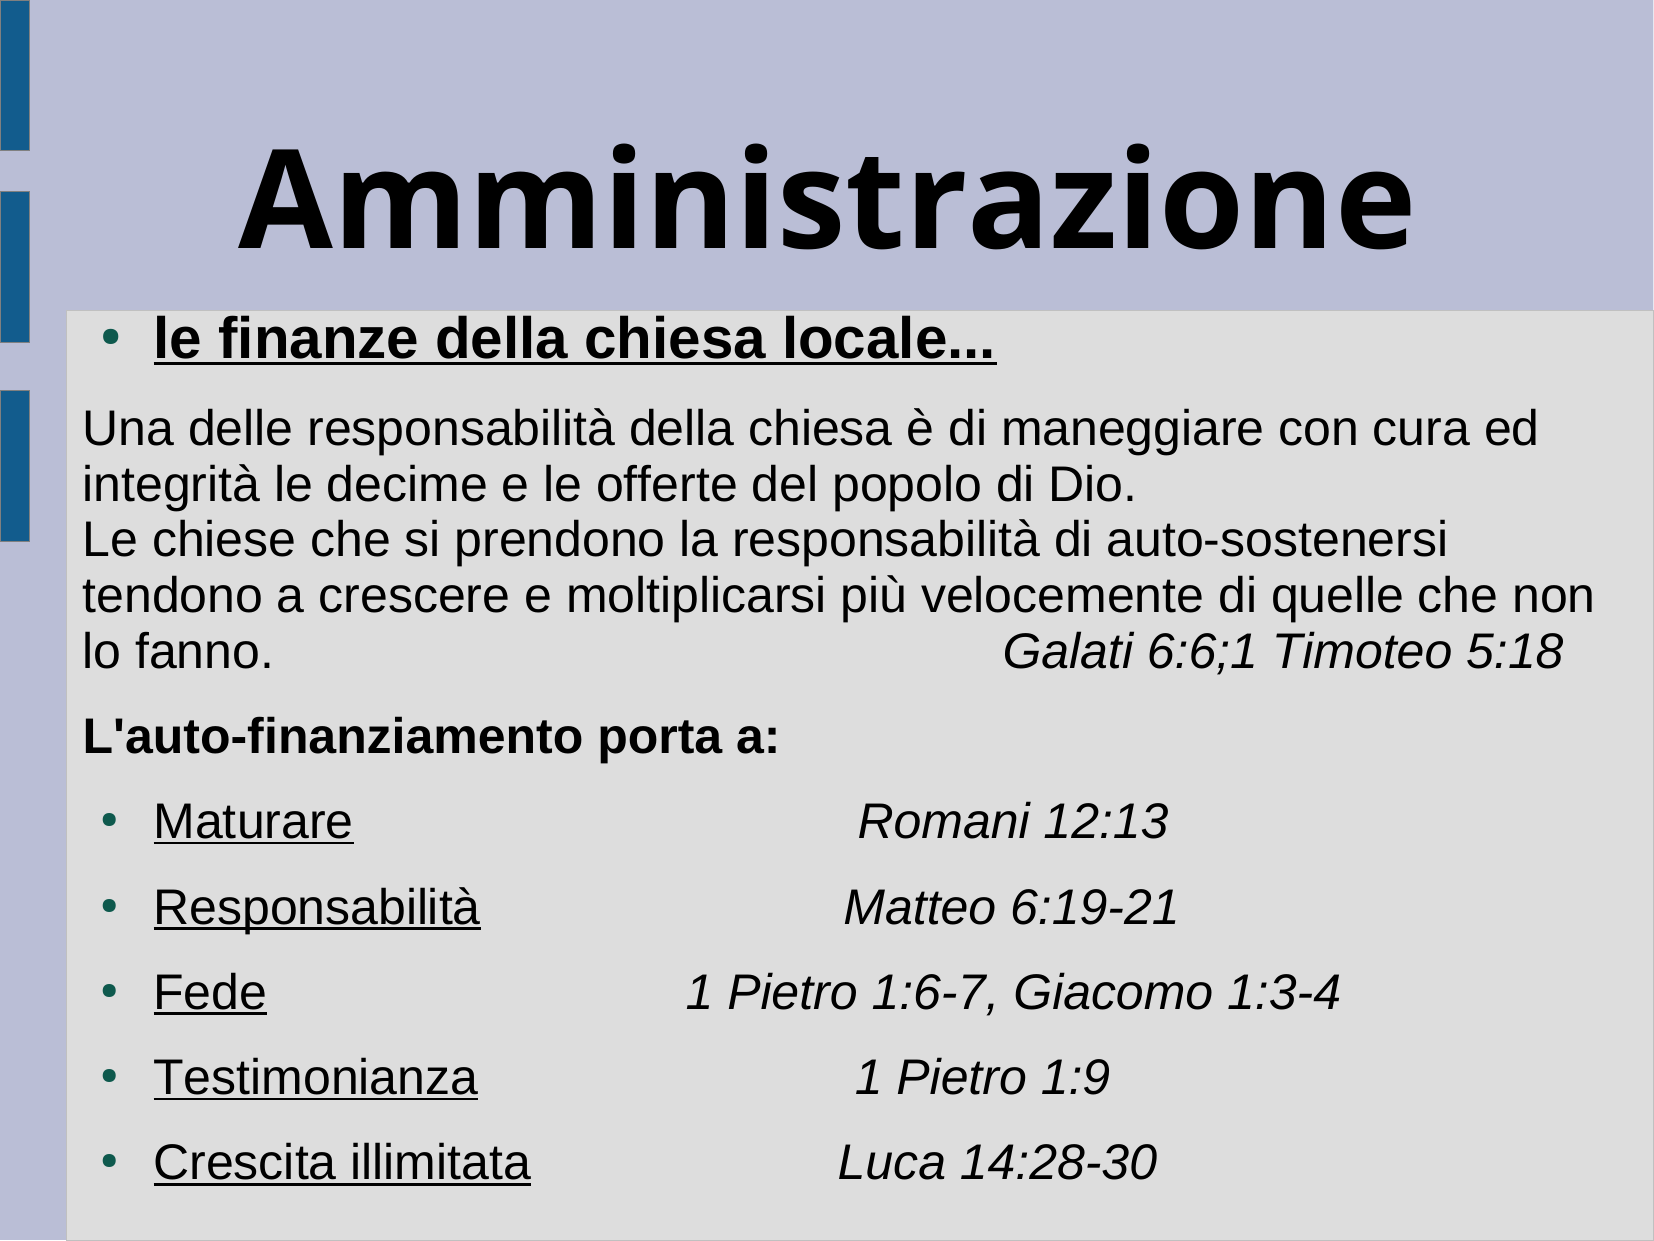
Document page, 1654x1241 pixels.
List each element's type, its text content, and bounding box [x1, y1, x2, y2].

title Amministrazione [121, 83, 1534, 305]
list le finanze della chiesa locale... Una delle responsabilità della chiesa è di maneggiare con cura ed integrità le decime e le offerte del popolo di Dio. Le chiese che si prendono la responsabilità di auto-sostenersi tendono a crescere e moltiplicarsi più velocemente di quelle che non lo fanno. Galati 6:6;1 Timoteo 5:18 L'auto-finanziamento porta a: Maturare Romani 12:13 Responsabilità Matteo 6:19-21 Fede 1 Pietro 1:6-7, Giacomo 1:3-4 Testimonianza 1 Pietro 1:9 Crescita illimitata Luca 14:28-30 [82, 305, 1630, 1205]
